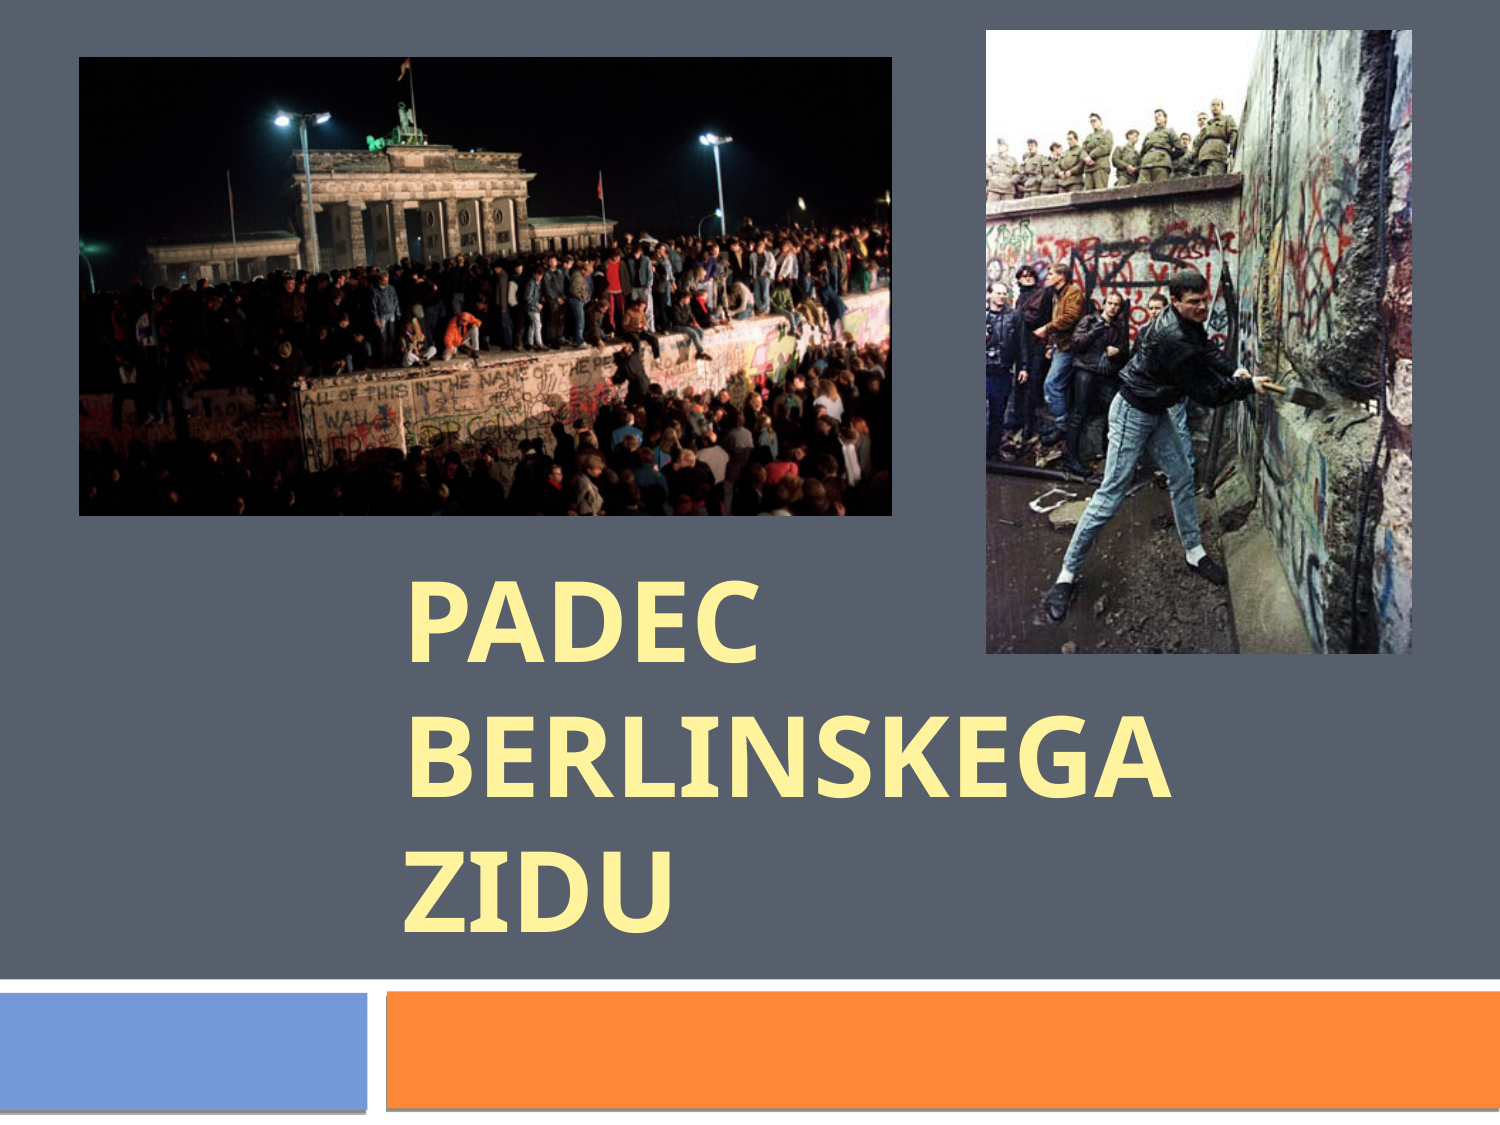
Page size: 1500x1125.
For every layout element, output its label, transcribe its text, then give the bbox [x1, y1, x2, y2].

picture [986, 30, 1412, 654]
title PADEC BERLINSKEGA ZIDU [387, 662, 1450, 963]
picture [79, 57, 892, 516]
